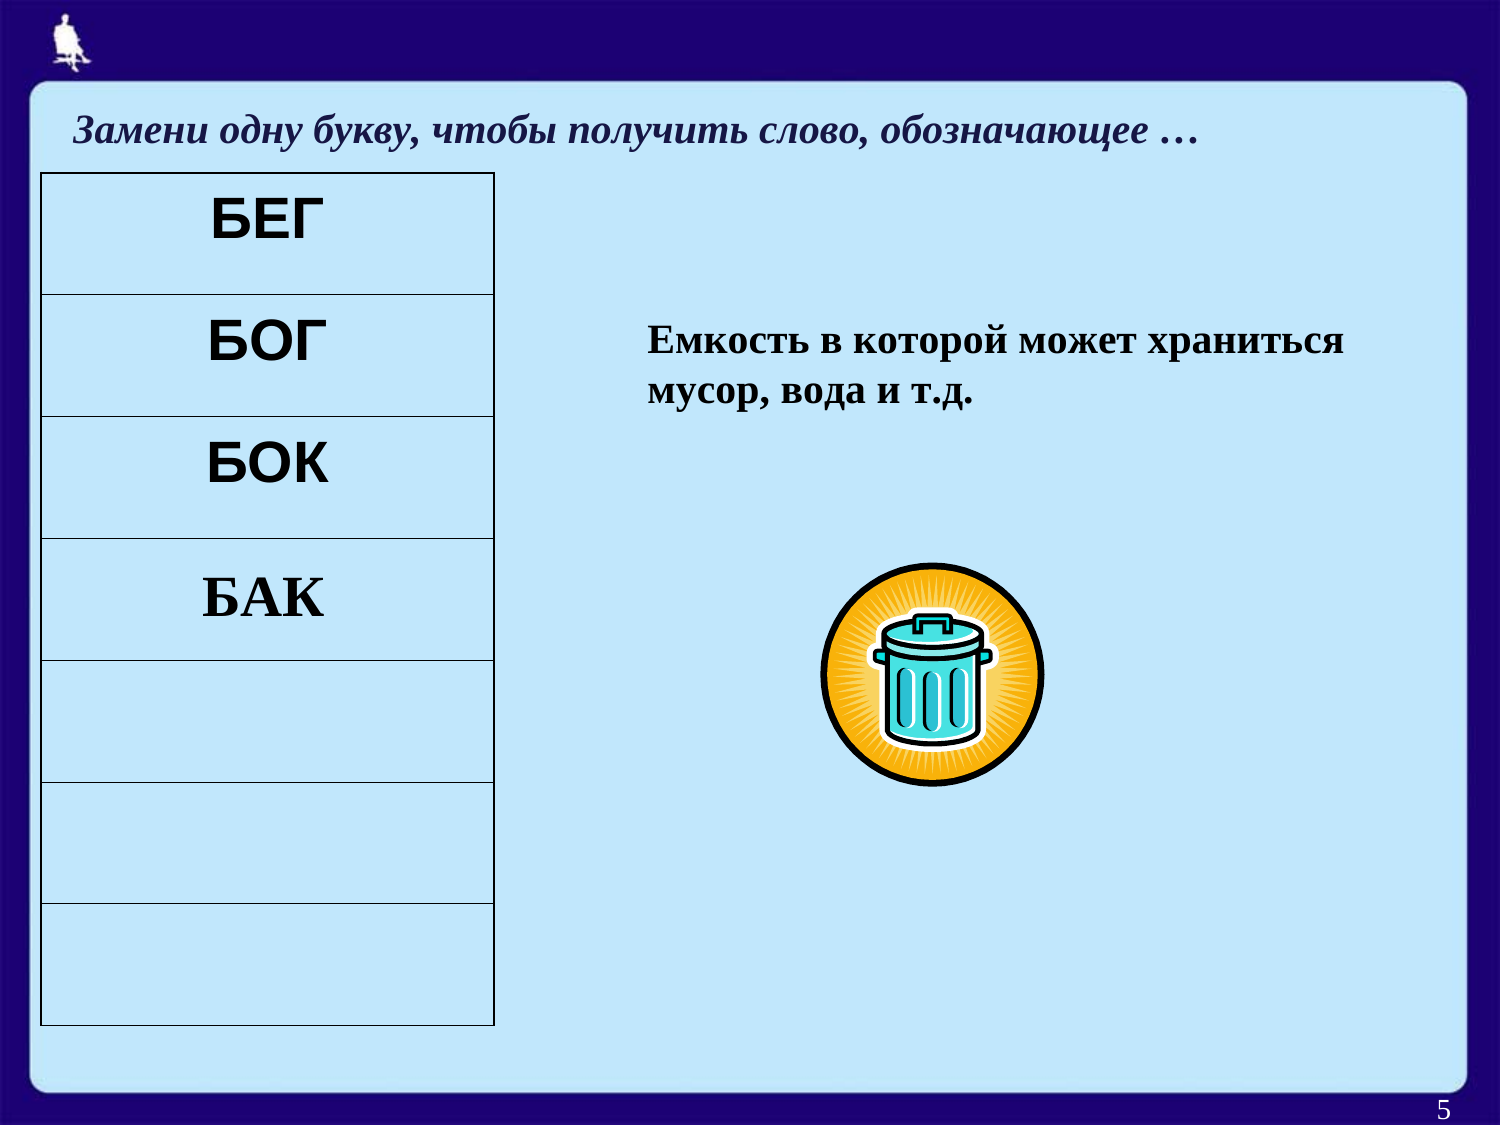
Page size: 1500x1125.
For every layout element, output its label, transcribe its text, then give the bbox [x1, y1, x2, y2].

table_cell БОГ [42, 295, 493, 416]
table_cell [42, 539, 493, 660]
table_cell БОК [42, 417, 493, 538]
text_box БАК [152, 550, 376, 637]
text_box <номер> [1116, 1082, 1467, 1125]
picture [0, 0, 1500, 1125]
text_box Замени одну букву, чтобы получить слово, обозначающее … [58, 93, 1489, 160]
text_box Емкость в которой может храниться мусор, вода и т.д. [632, 304, 1425, 421]
table_cell [42, 783, 493, 903]
table_cell [42, 904, 493, 1025]
table_header БЕГ [42, 174, 493, 294]
table_cell [42, 661, 493, 782]
